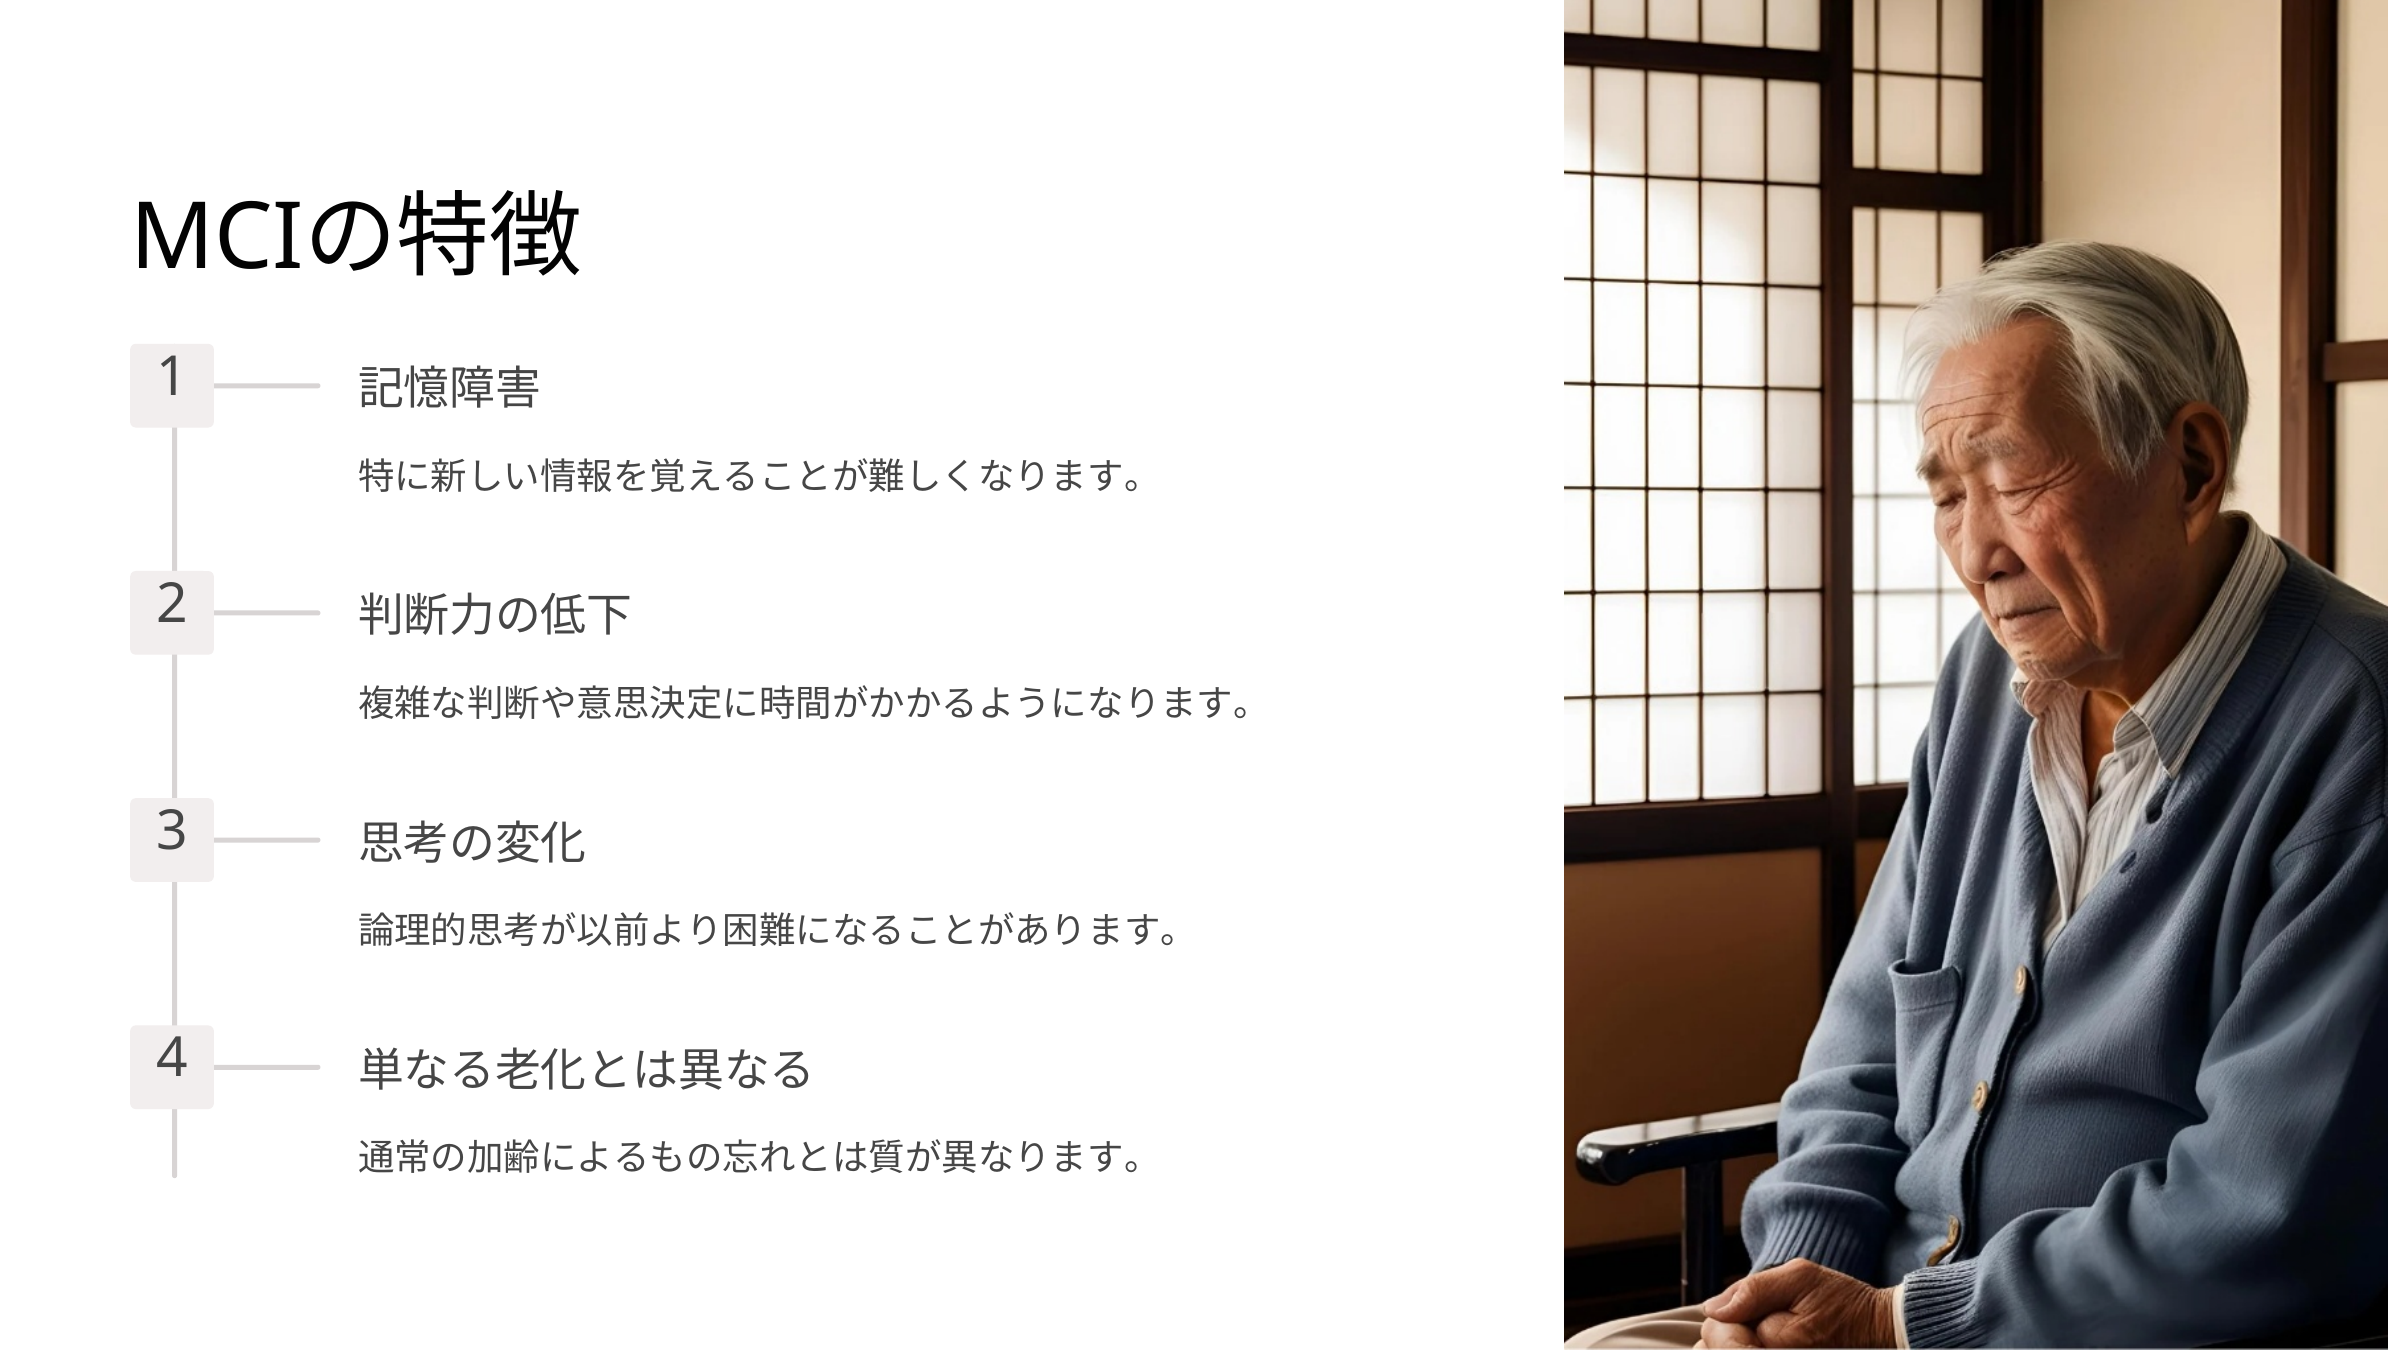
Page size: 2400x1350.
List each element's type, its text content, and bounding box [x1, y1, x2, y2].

text_box 記憶障害 [358, 356, 824, 415]
text_box 1 [144, 350, 200, 421]
text_box 通常の加齢によるもの忘れとは質が異なります。 [358, 1118, 1370, 1179]
text_box [130, 343, 321, 1179]
text_box 思考の変化 [358, 810, 824, 869]
text_box 2 [144, 578, 200, 648]
text_box MCIの特徴 [130, 171, 1061, 289]
text_box 複雑な判断や意思決定に時間がかかるようになります。 [358, 664, 1370, 724]
text_box 4 [144, 1032, 200, 1103]
text_box 判断力の低下 [358, 583, 824, 642]
picture [1564, 0, 2389, 1350]
text_box 論理的思考が以前より困難になることがあります。 [358, 891, 1370, 951]
text_box 単なる老化とは異なる [358, 1038, 824, 1097]
text_box 3 [144, 805, 200, 875]
text_box 特に新しい情報を覚えることが難しくなります。 [358, 437, 1370, 497]
